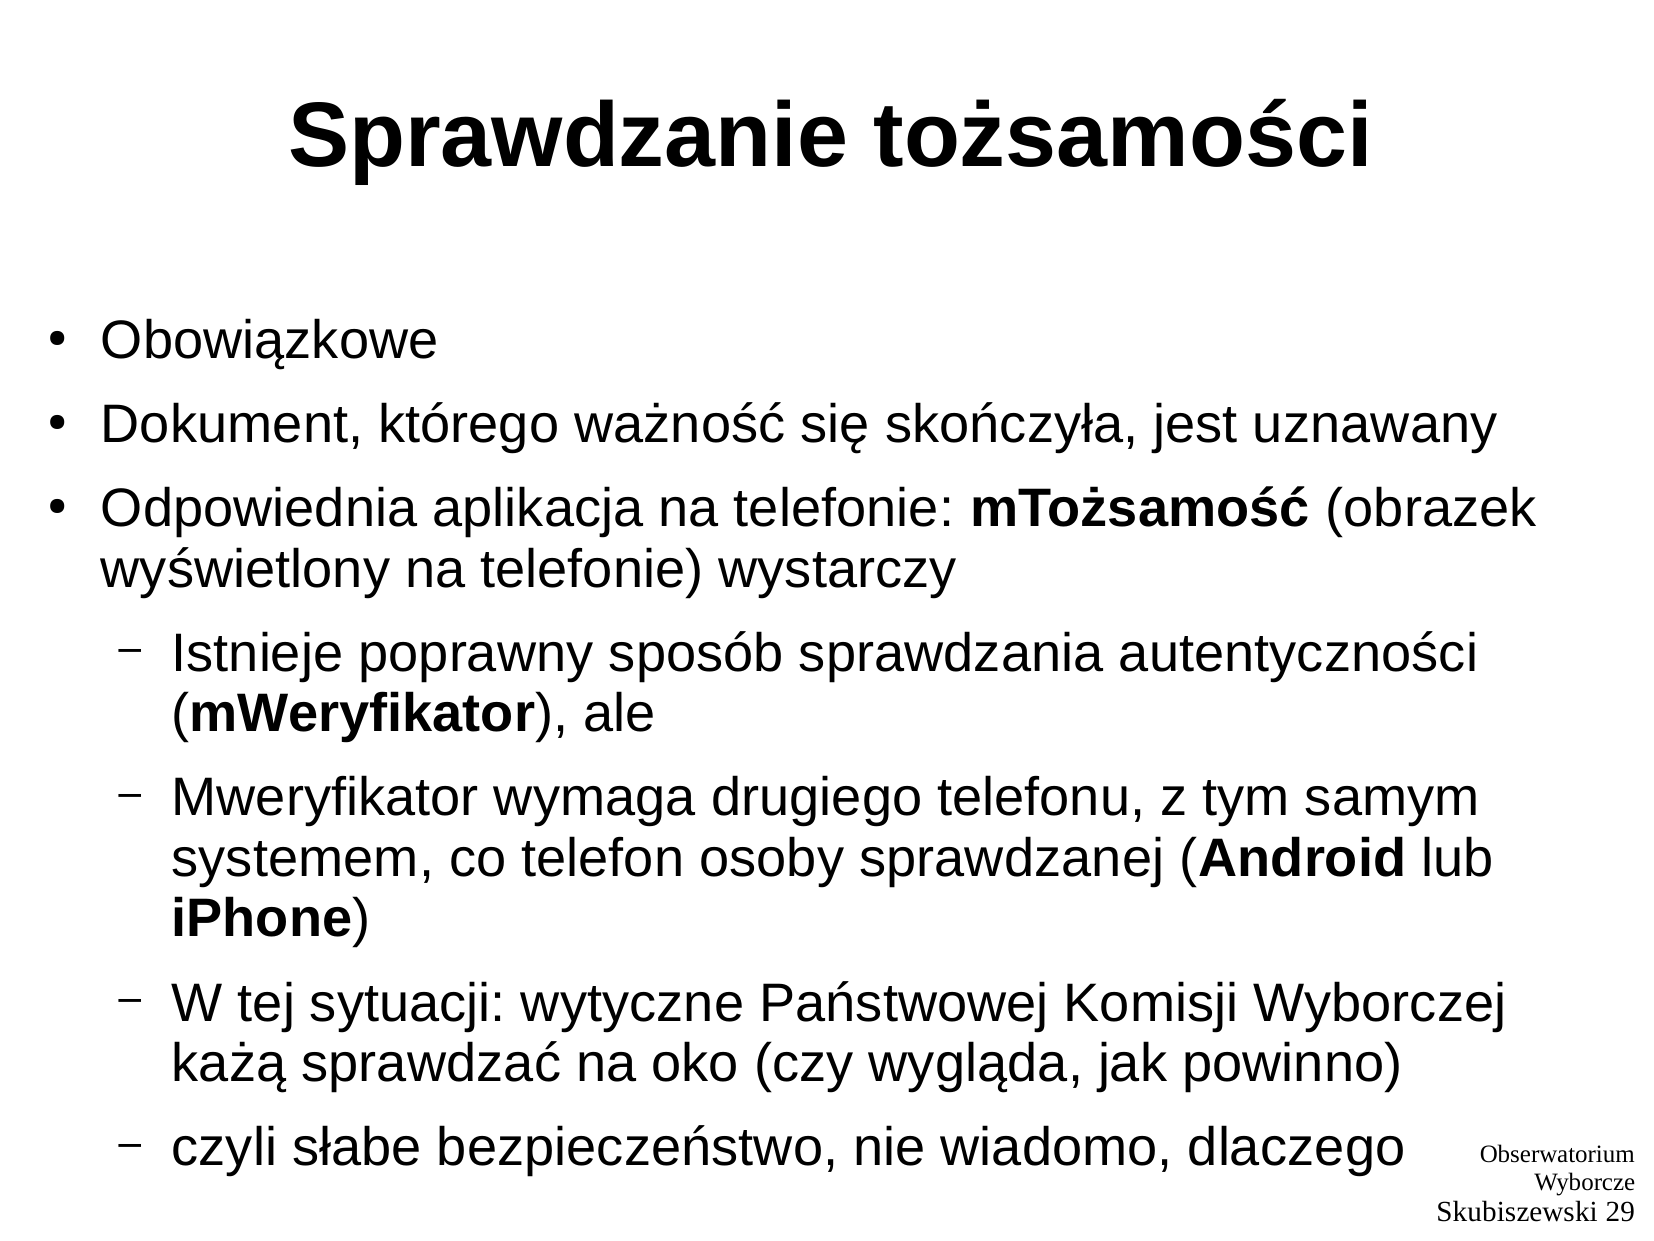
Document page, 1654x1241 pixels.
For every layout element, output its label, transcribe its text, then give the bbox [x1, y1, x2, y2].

title Sprawdzanie tożsamości [86, 82, 1576, 225]
list Obowiązkowe Dokument, którego ważność się skończyła, jest uznawany Odpowiednia aplikacja na telefonie: mTożsamość (obrazek wyświetlony na telefonie) wystarczy Istnieje poprawny sposób sprawdzania autentyczności (mWeryfikator), ale Mweryfikator wymaga drugiego telefonu, z tym samym systemem, co telefon osoby sprawdzanej (Android lub iPhone) W tej sytuacji: wytyczne Państwowej Komisji Wyborczej każą sprawdzać na oko (czy wygląda, jak powinno) czyli słabe bezpieczeństwo, nie wiadomo, dlaczego [30, 225, 1583, 1241]
